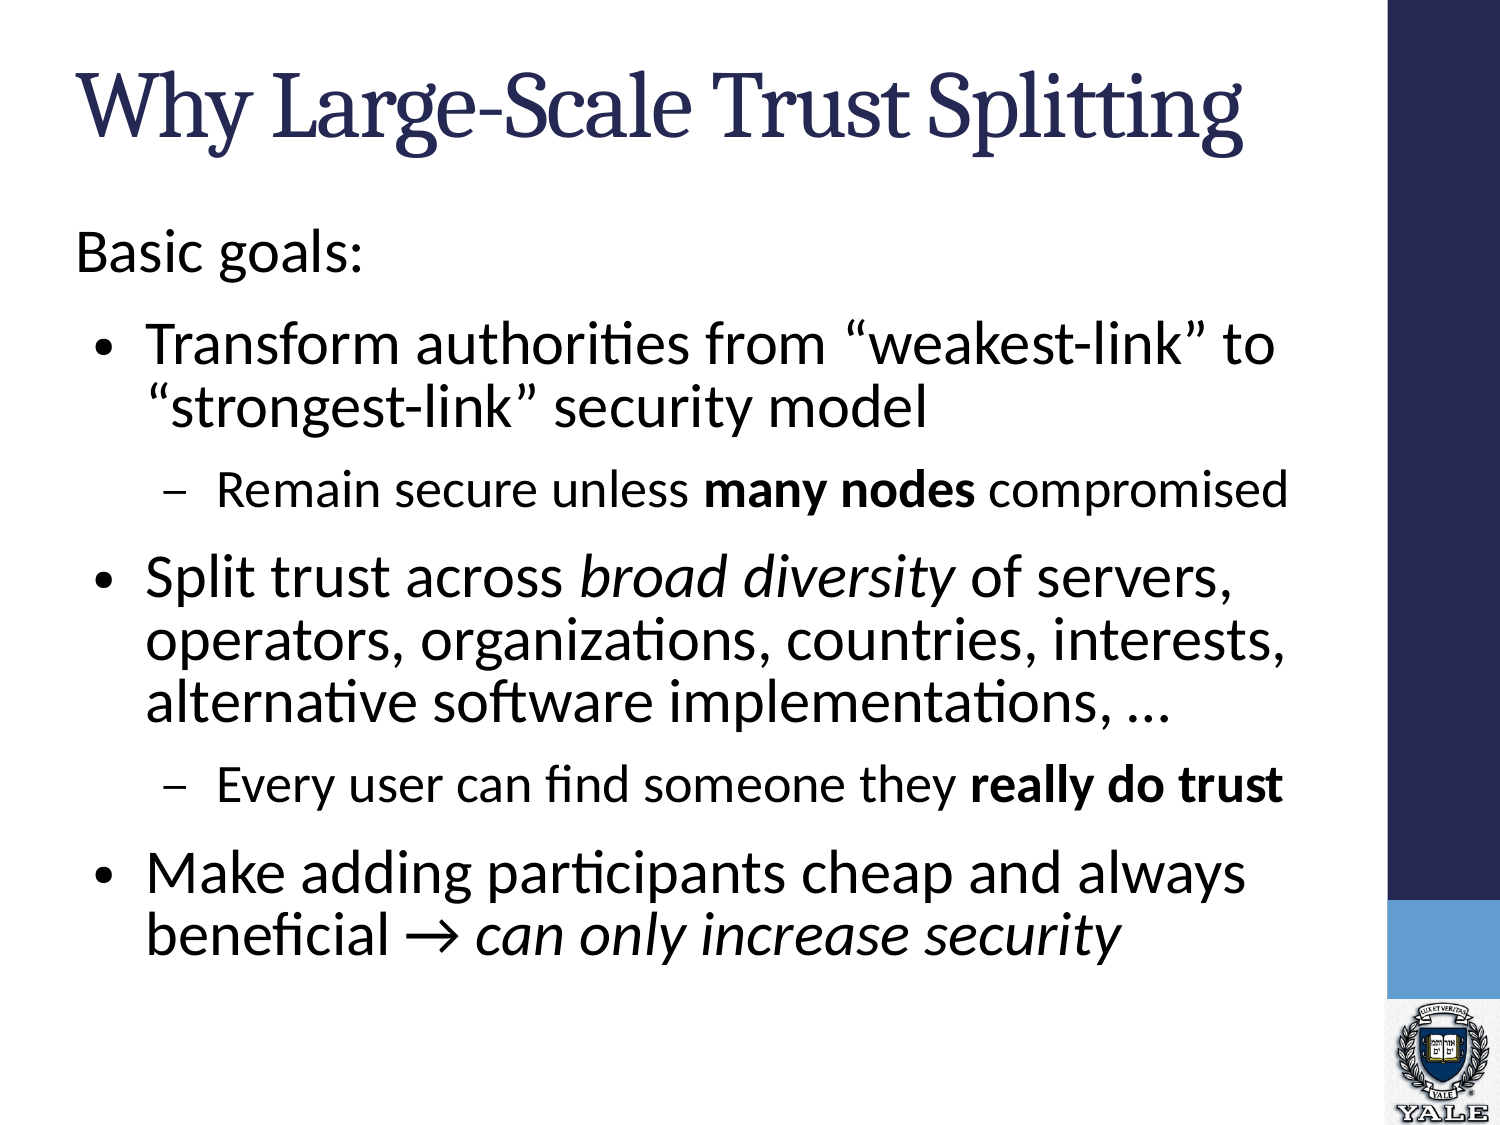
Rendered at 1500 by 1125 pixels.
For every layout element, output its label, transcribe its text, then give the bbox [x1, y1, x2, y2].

picture [1384, 999, 1500, 1125]
title Why Large-Scale Trust Splitting [75, 12, 1325, 200]
list Basic goals: Transform authorities from “weakest-link” to “strongest-link” security model Remain secure unless many nodes compromised Split trust across broad diversity of servers, operators, organizations, countries, interests, alternative software implementations, … Every user can find someone they really do trust Make adding participants cheap and always beneficial → can only increase security [75, 224, 1325, 1063]
